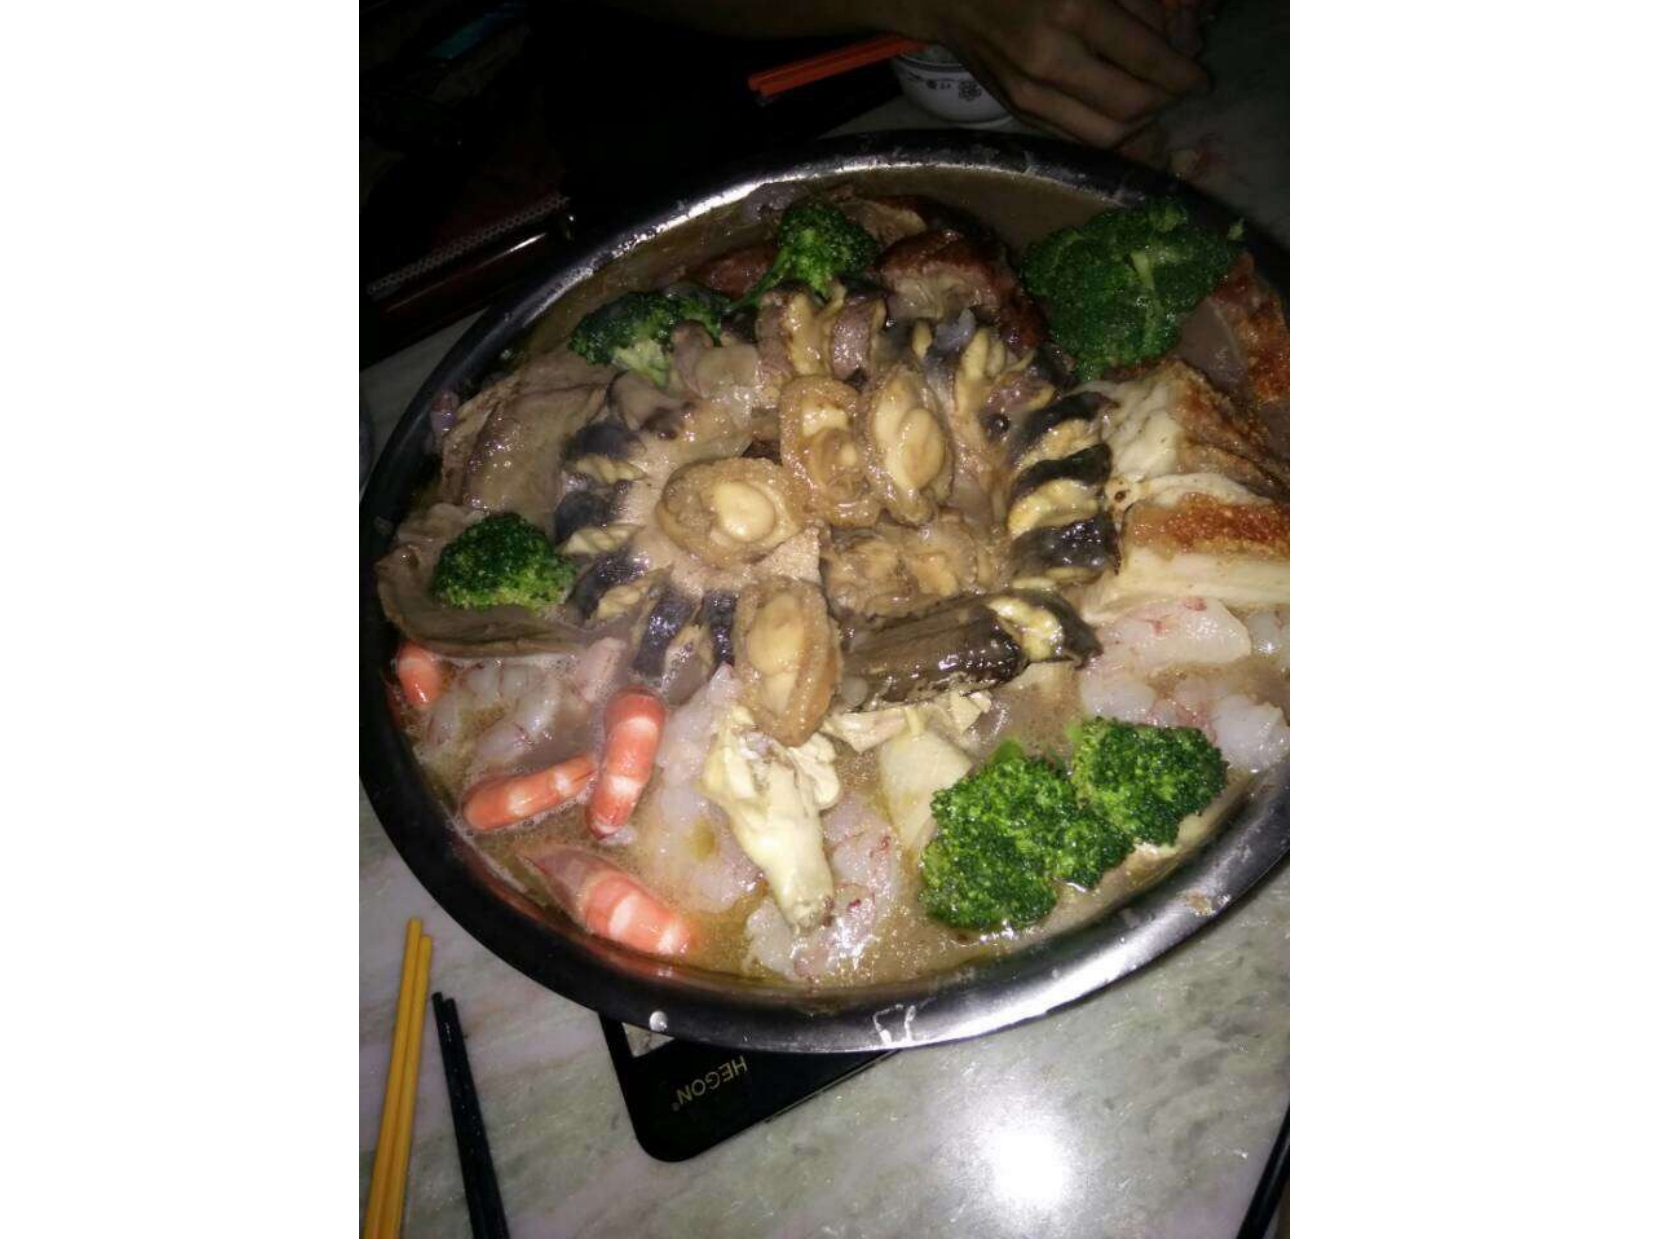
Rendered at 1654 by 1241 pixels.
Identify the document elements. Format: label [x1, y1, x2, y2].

picture [359, 0, 1290, 1239]
